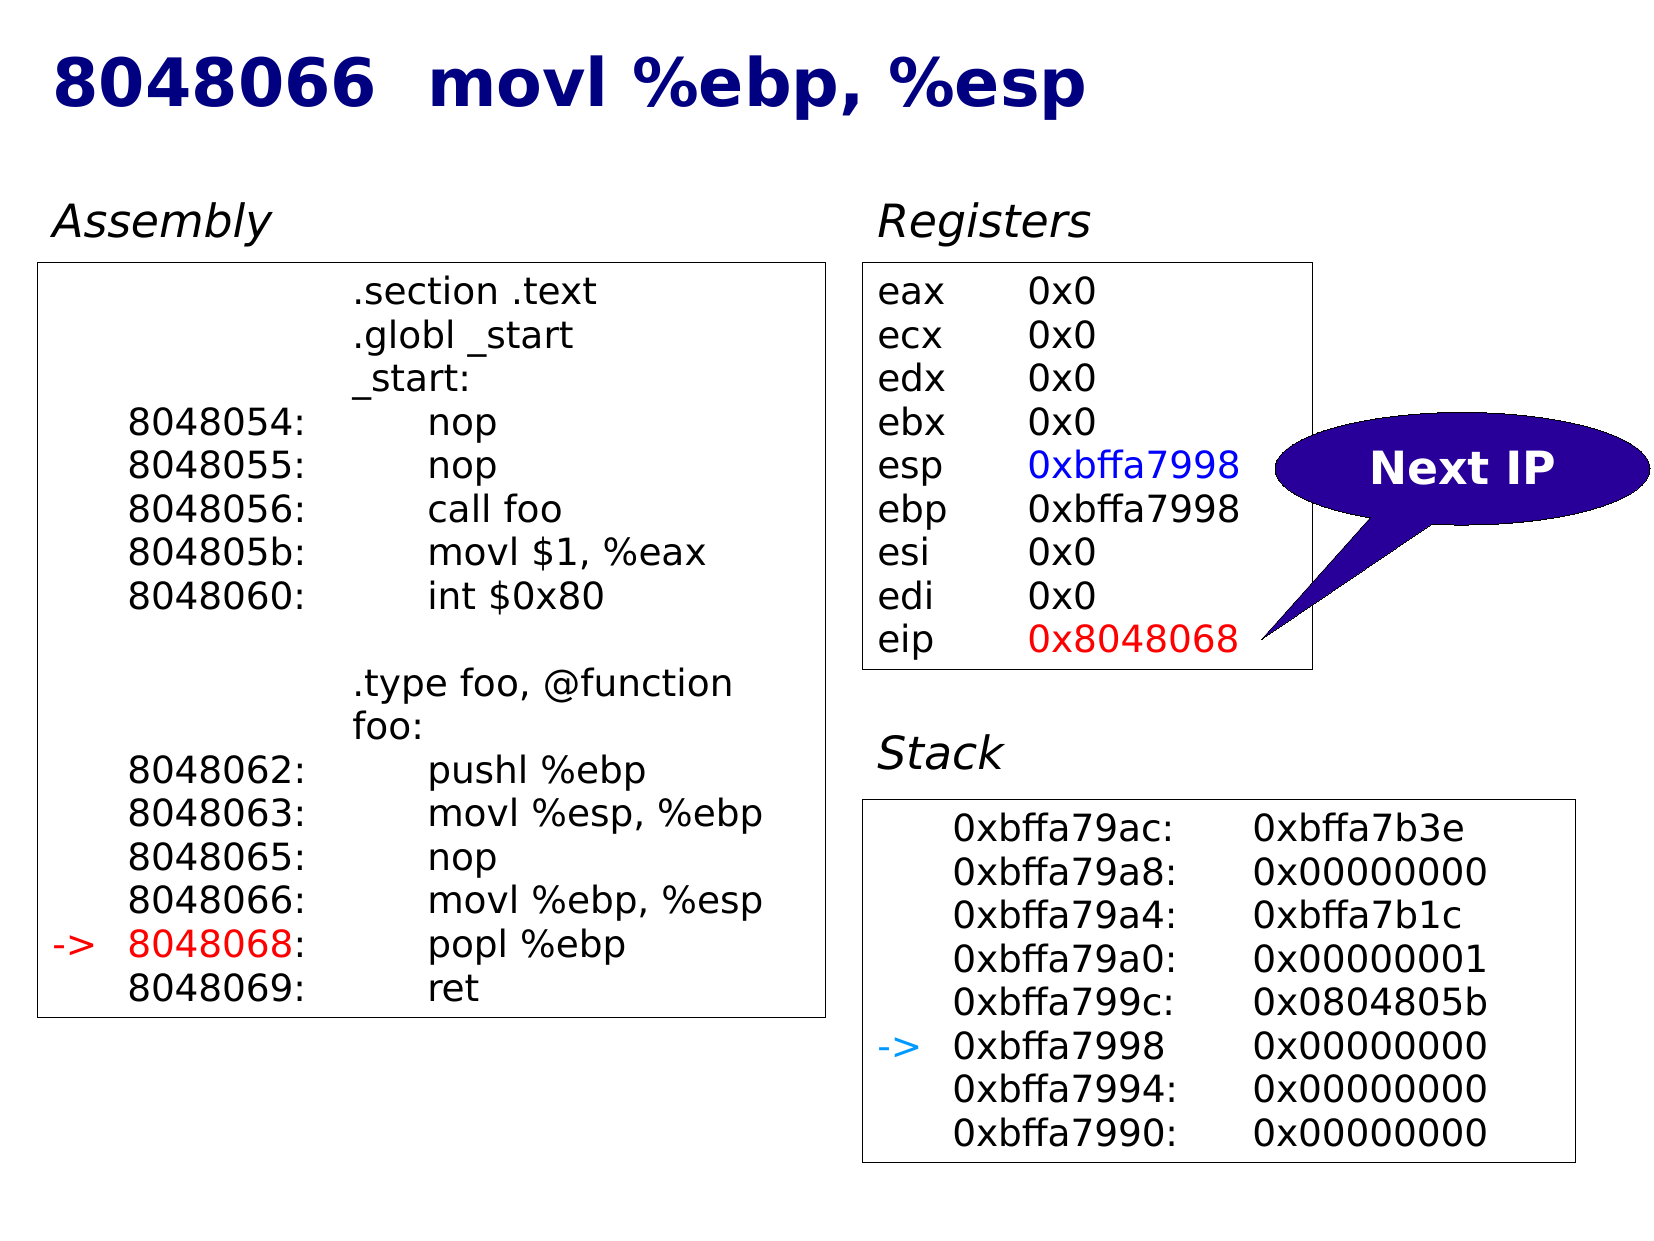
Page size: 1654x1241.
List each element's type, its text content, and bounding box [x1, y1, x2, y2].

text_box 0xbffa79ac: 0xbffa7b3e 0xbffa79a8: 0x00000000 0xbffa79a4: 0xbffa7b1c 0xbffa79a0: 0x00000001 0xbffa799c: 0x0804805b -> 0xbffa7998 0x00000000 0xbffa7994: 0x00000000 0xbffa7990: 0x00000000 [862, 799, 1576, 1163]
text_box Assembly [37, 187, 301, 256]
text_box Next IP [1261, 412, 1651, 640]
text_box eax 0x0 ecx 0x0 edx 0x0 ebx 0x0 esp 0xbffa7998 ebp 0xbffa7998 esi 0x0 edi 0x0 eip 0x8048068 [862, 262, 1313, 670]
text_box 8048066 movl %ebp, %esp [37, 37, 1126, 131]
text_box .section .text .globl _start _start: 8048054: nop 8048055: nop 8048056: call foo 804805b: movl $1, %eax 8048060: int $0x80 .type foo, @function foo: 8048062: pushl %ebp 8048063: movl %esp, %ebp 8048065: nop 8048066: movl %ebp, %esp -> 8048068: popl %ebp 8048069: ret [37, 262, 826, 1018]
text_box Registers [862, 187, 1126, 256]
text_box Stack [862, 719, 1051, 788]
